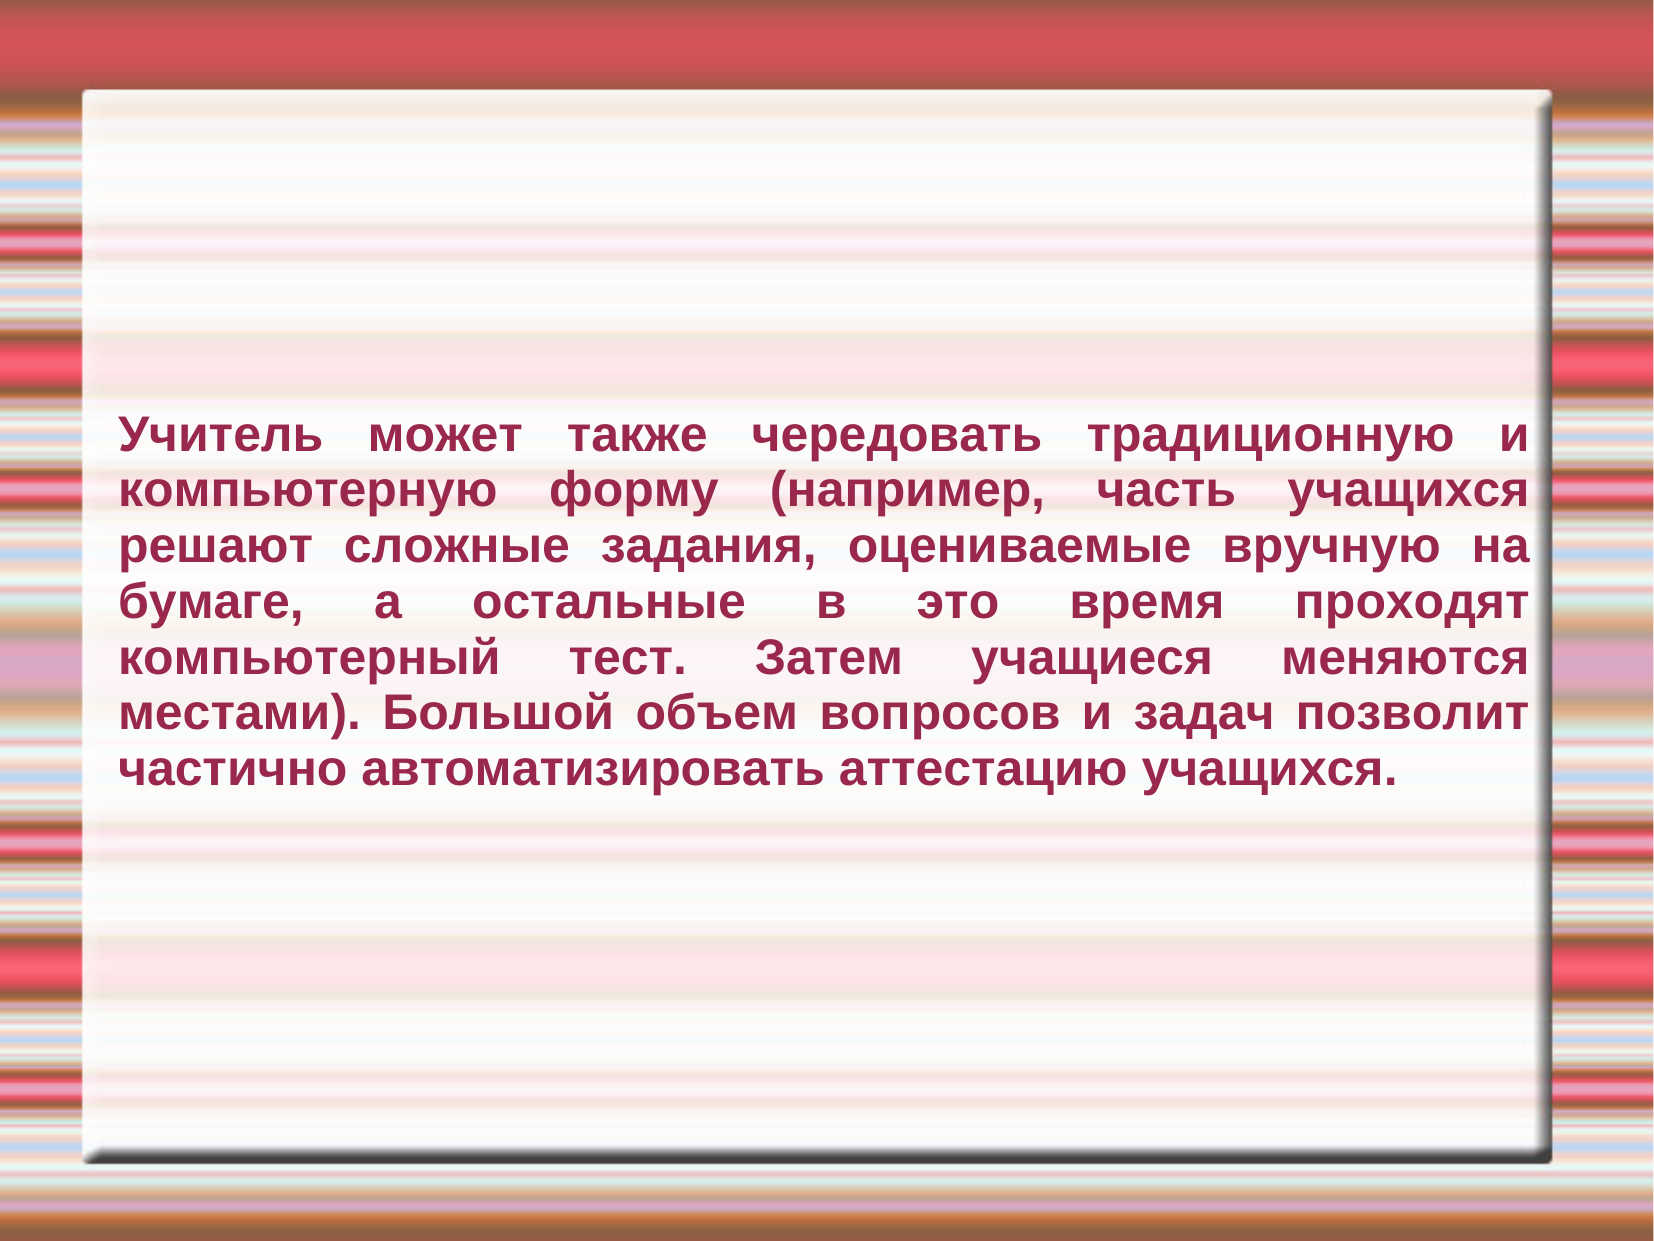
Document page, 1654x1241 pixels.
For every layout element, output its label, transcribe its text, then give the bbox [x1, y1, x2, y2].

picture [0, 0, 1654, 1241]
title Учитель может также чередовать традиционную и компьютерную форму (например, часть учащихся решают сложные задания, оцениваемые вручную на бумаге, а остальные в это время проходят компьютерный тест. Затем учащиеся меняются местами). Большой объем вопросов и задач позволит частично автоматизировать аттестацию учащихся. [118, 401, 1531, 801]
